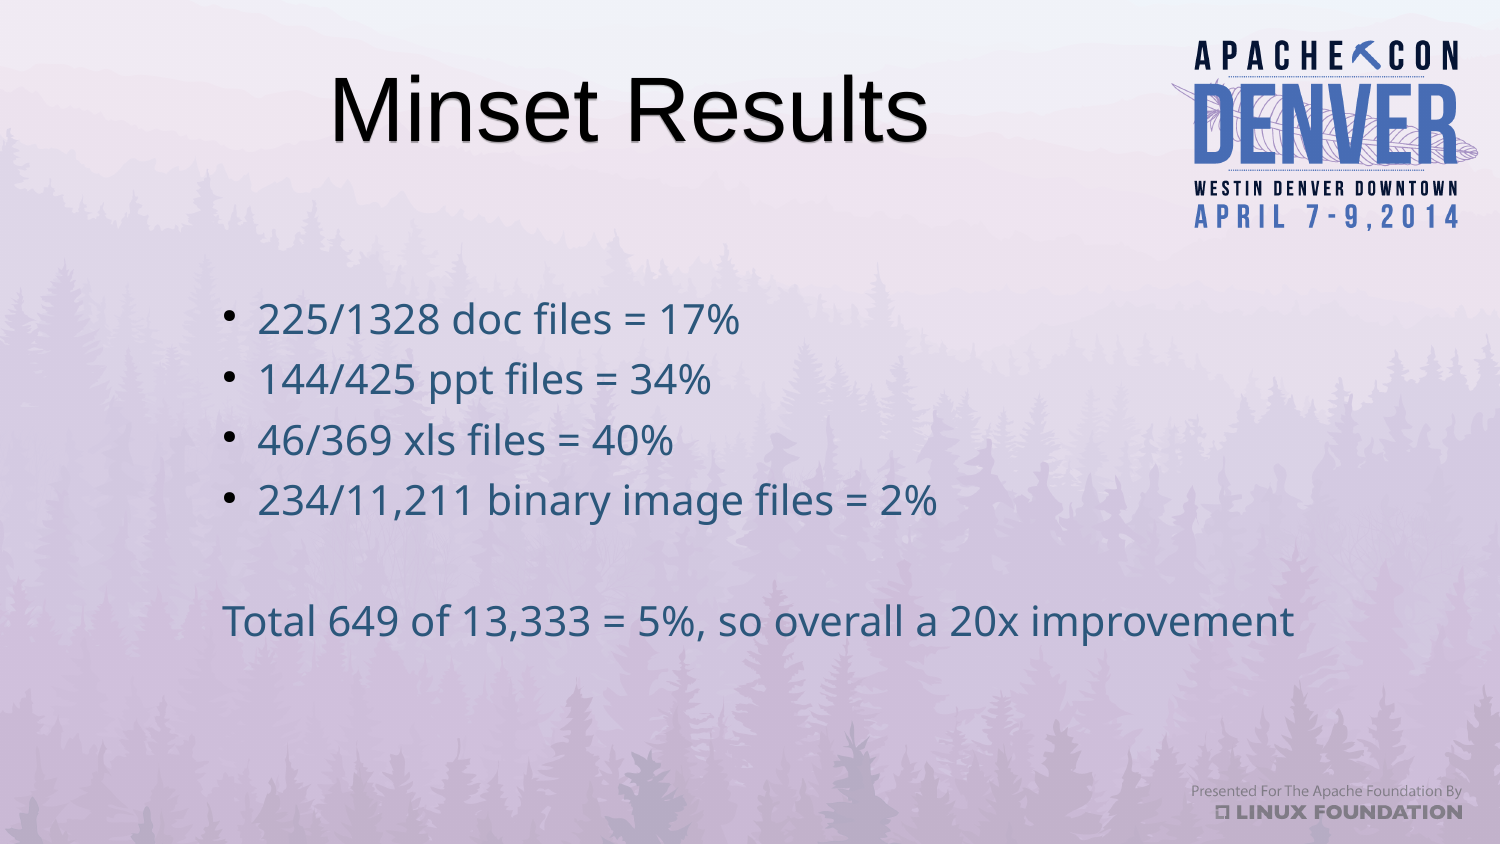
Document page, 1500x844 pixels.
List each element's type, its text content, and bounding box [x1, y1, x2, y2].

picture [0, 0, 1500, 844]
text_box 225/1328 doc files = 17% 144/425 ppt files = 34% 46/369 xls files = 40% 234/11,211 binary image files = 2% Total 649 of 13,333 = 5%, so overall a 20x improvement [150, 285, 1321, 357]
title Minset Results [0, 39, 1306, 181]
